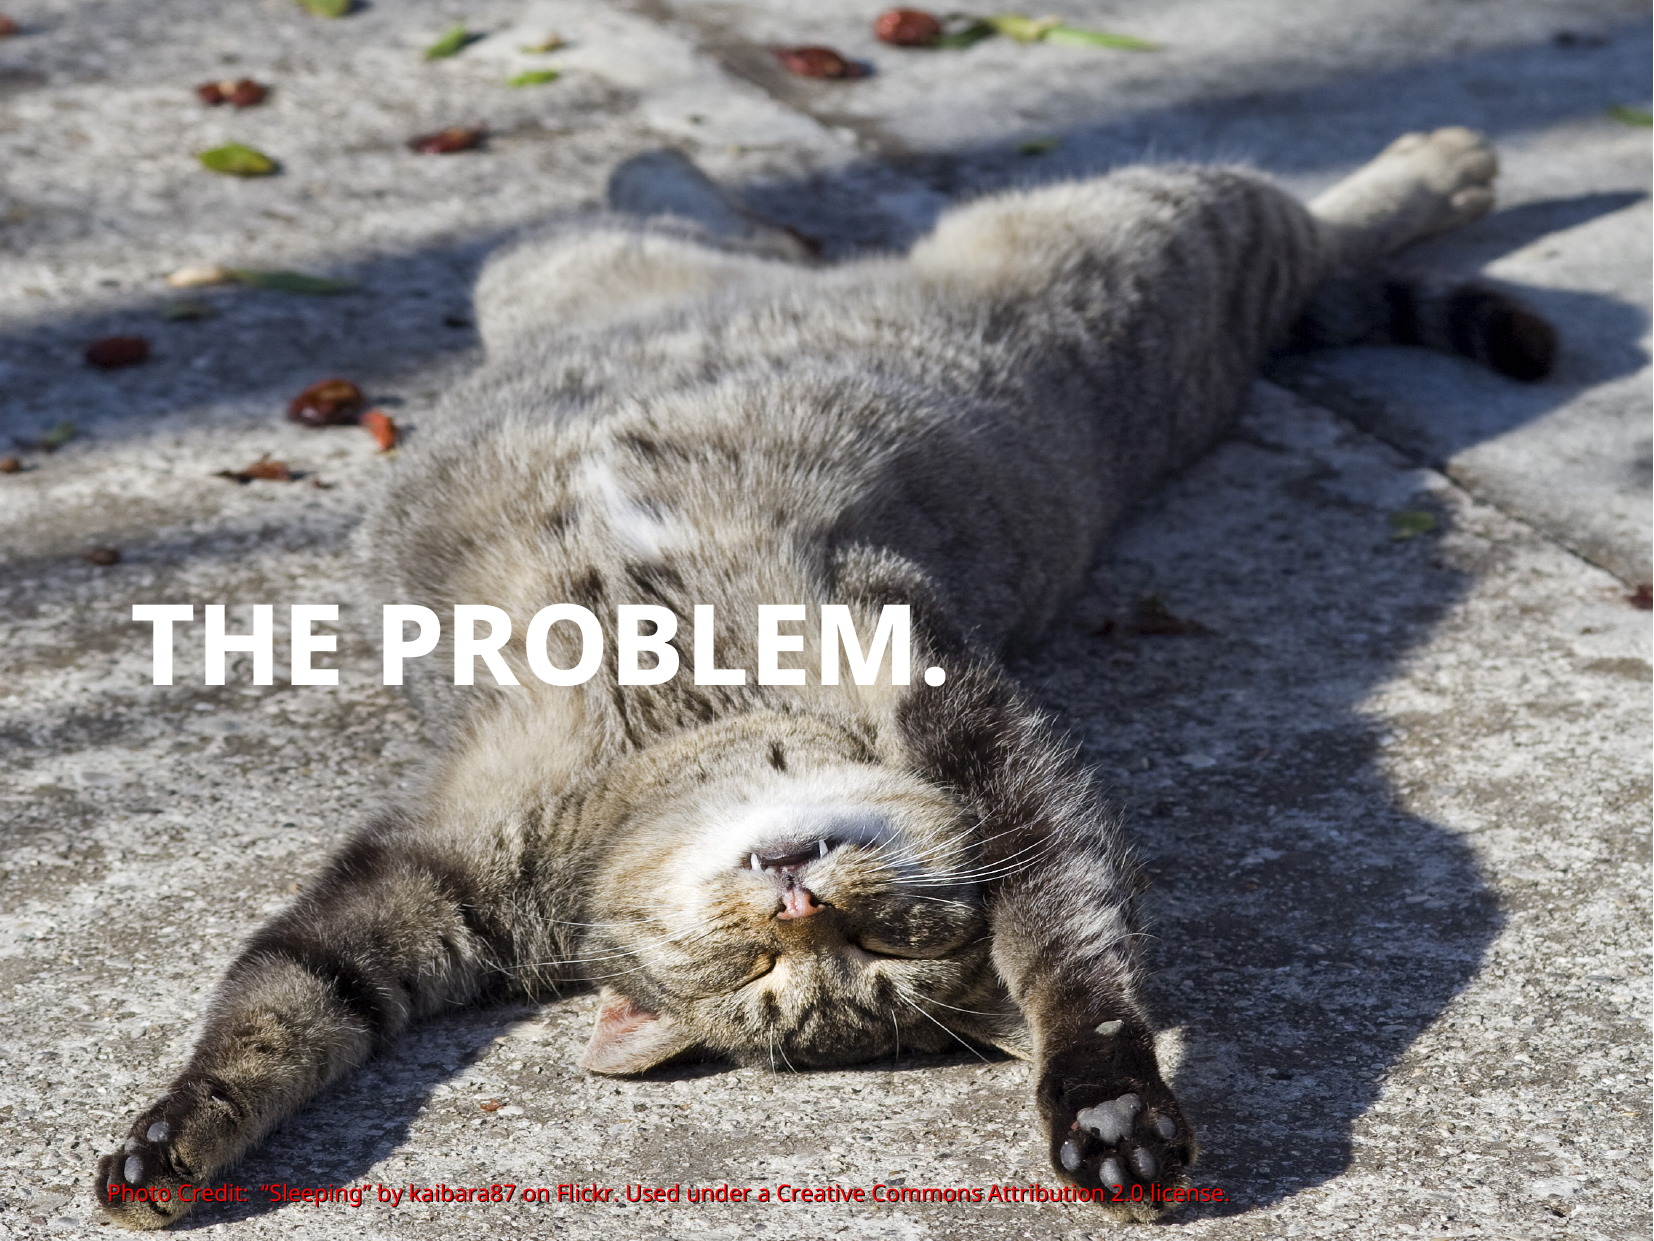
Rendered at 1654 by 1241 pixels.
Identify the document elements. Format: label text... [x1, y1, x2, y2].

title THE PROBLEM. [0, 549, 1248, 758]
picture [0, 0, 1653, 1241]
text_box Photo Credit: “Sleeping” by kaibara87 on Flickr. Used under a Creative Commons Attribution 2.0 license. [107, 1165, 1653, 1224]
